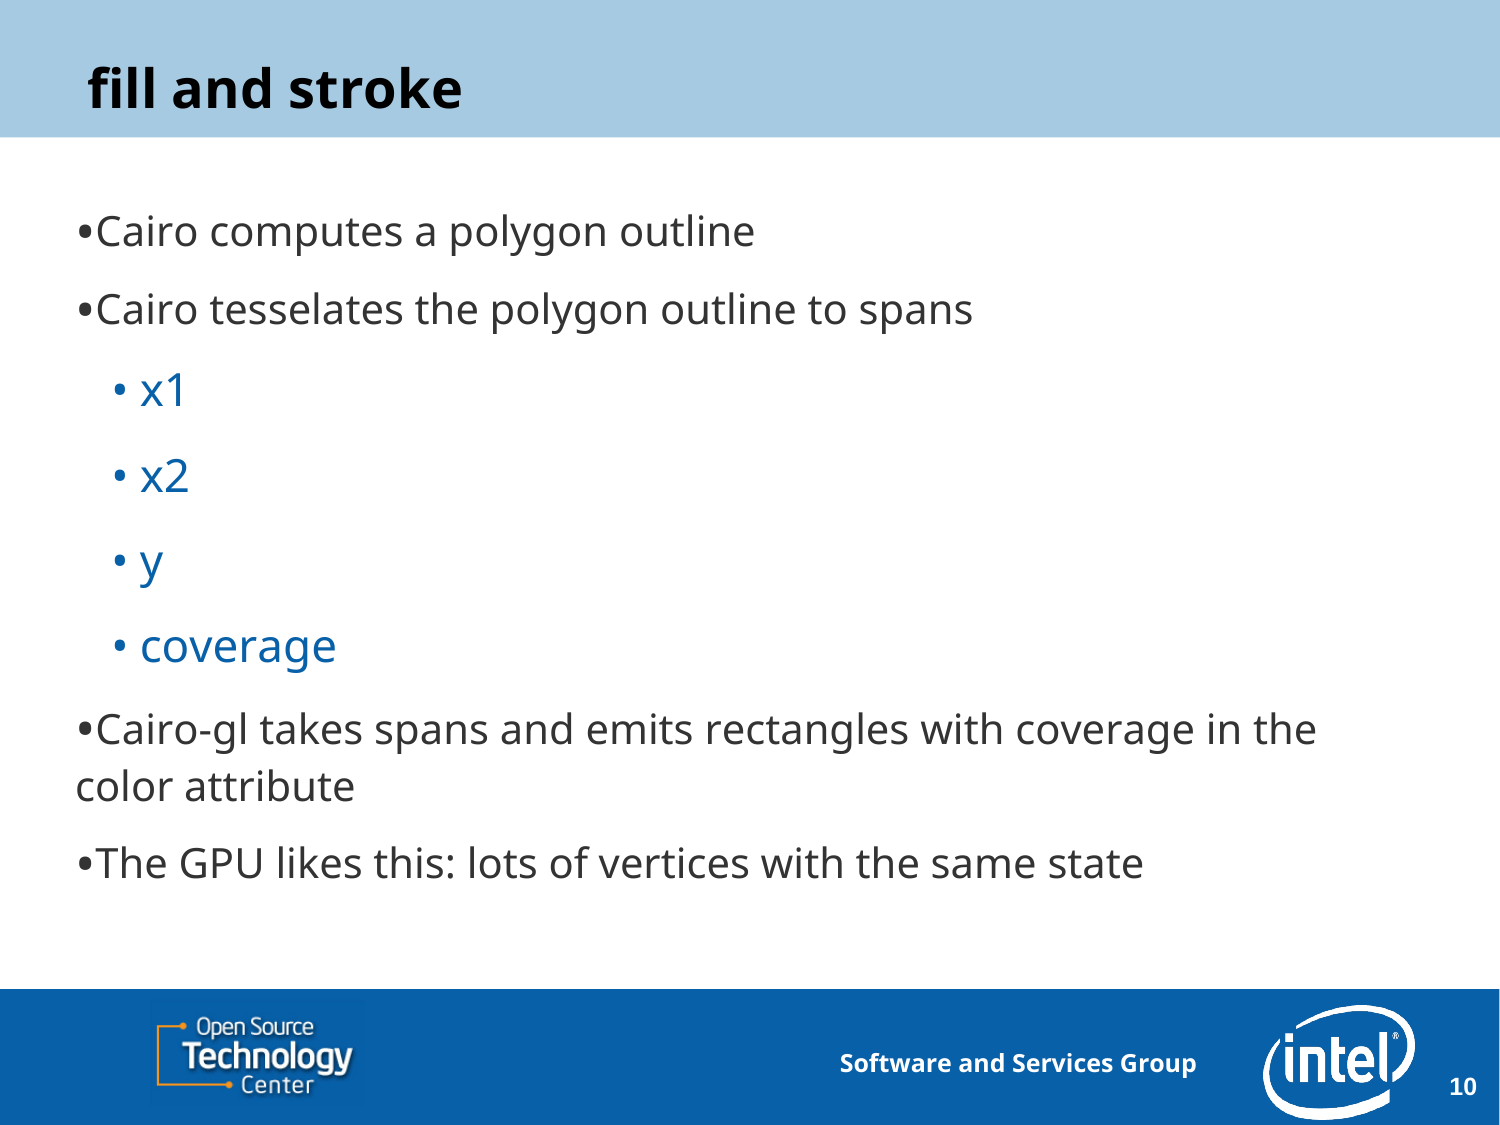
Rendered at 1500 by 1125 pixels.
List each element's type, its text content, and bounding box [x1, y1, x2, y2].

list Cairo computes a polygon outline Cairo tesselates the polygon outline to spans x1 x2 y coverage Cairo-gl takes spans and emits rectangles with coverage in the color attribute The GPU likes this: lots of vertices with the same state [74, 202, 1425, 930]
picture [1263, 1005, 1415, 1120]
title fill and stroke [87, 44, 1446, 131]
picture [150, 999, 365, 1106]
